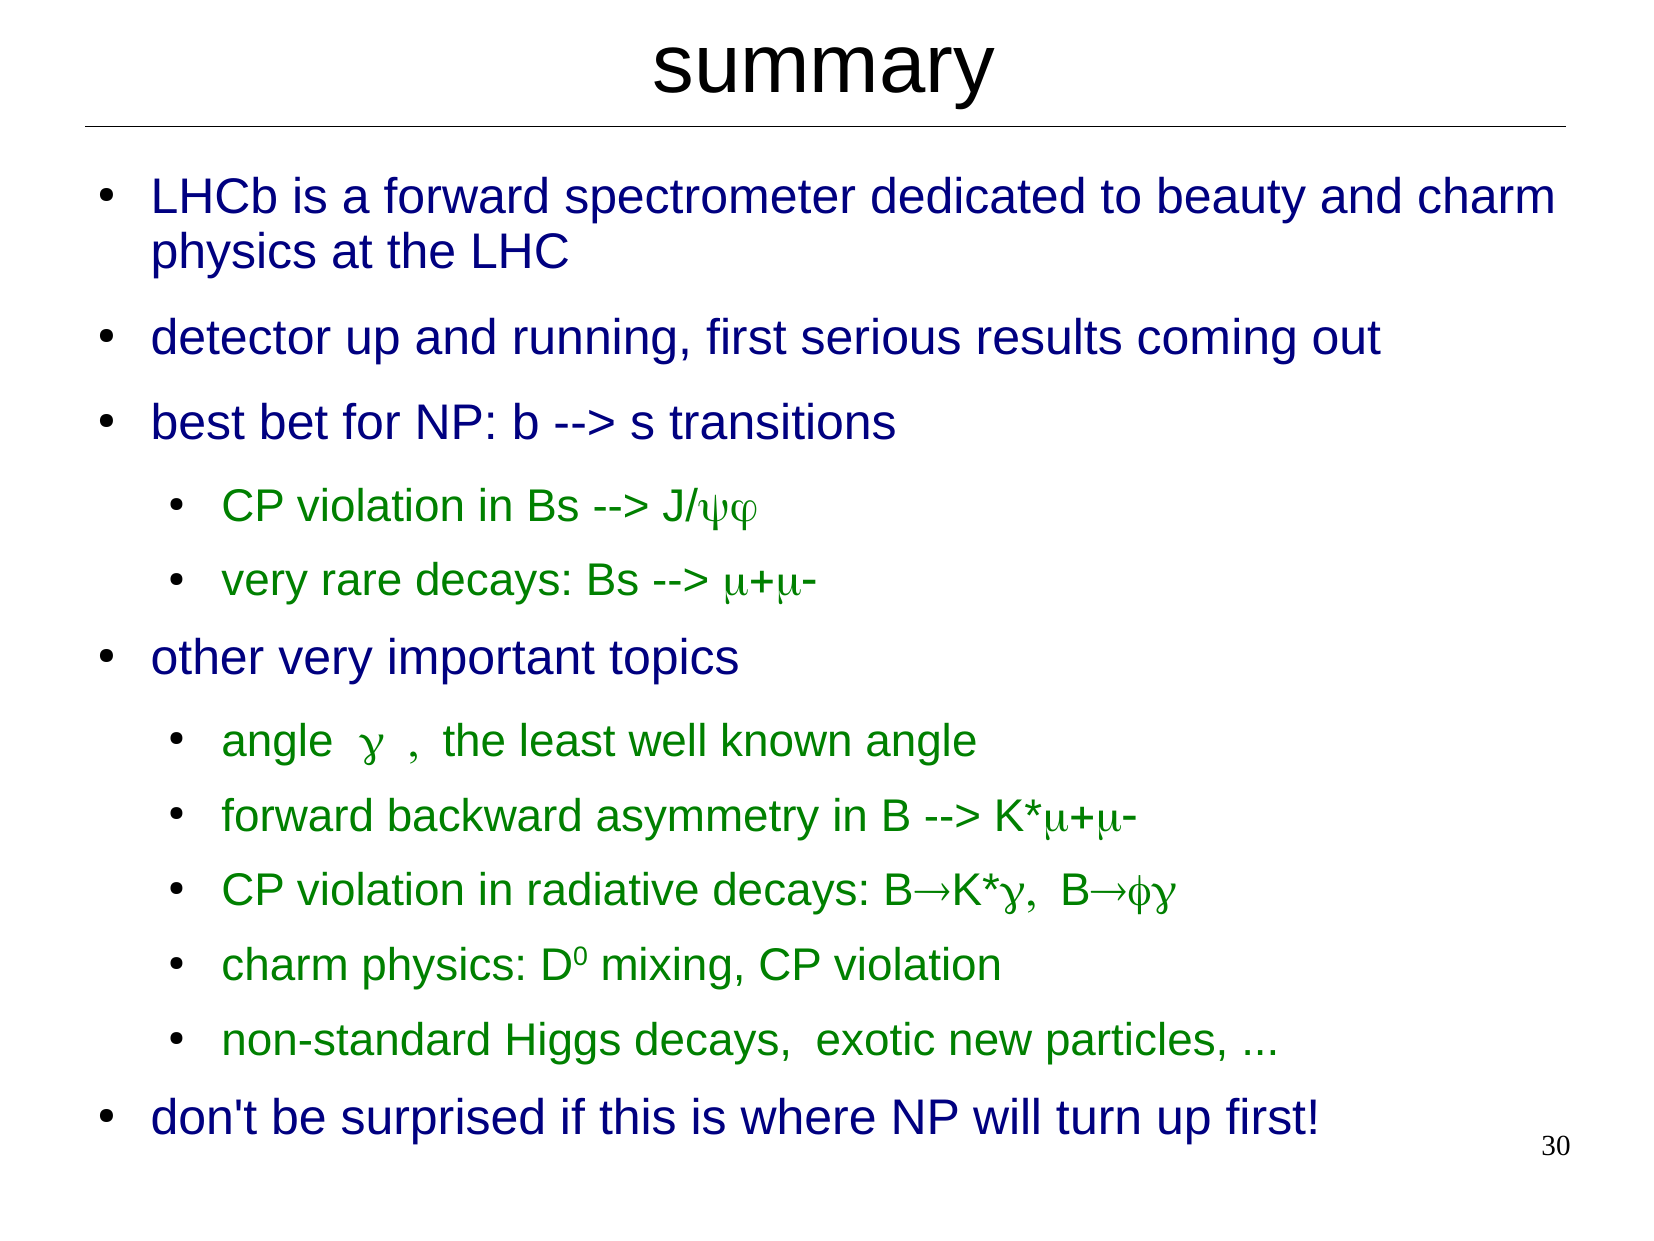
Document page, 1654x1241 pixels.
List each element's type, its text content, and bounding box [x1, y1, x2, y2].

title summary [79, 5, 1568, 121]
list LHCb is a forward spectrometer dedicated to beauty and charm physics at the LHC detector up and running, first serious results coming out best bet for NP: b --> s transitions CP violation in Bs --> J/yj very rare decays: Bs --> m+m- other very important topics angle g , the least well known angle forward backward asymmetry in B --> K*m+m- CP violation in radiative decays: BK*g, Bfg charm physics: D0 mixing, CP violation non-standard Higgs decays, exotic new particles, ... don't be surprised if this is where NP will turn up first! [79, 167, 1568, 1202]
